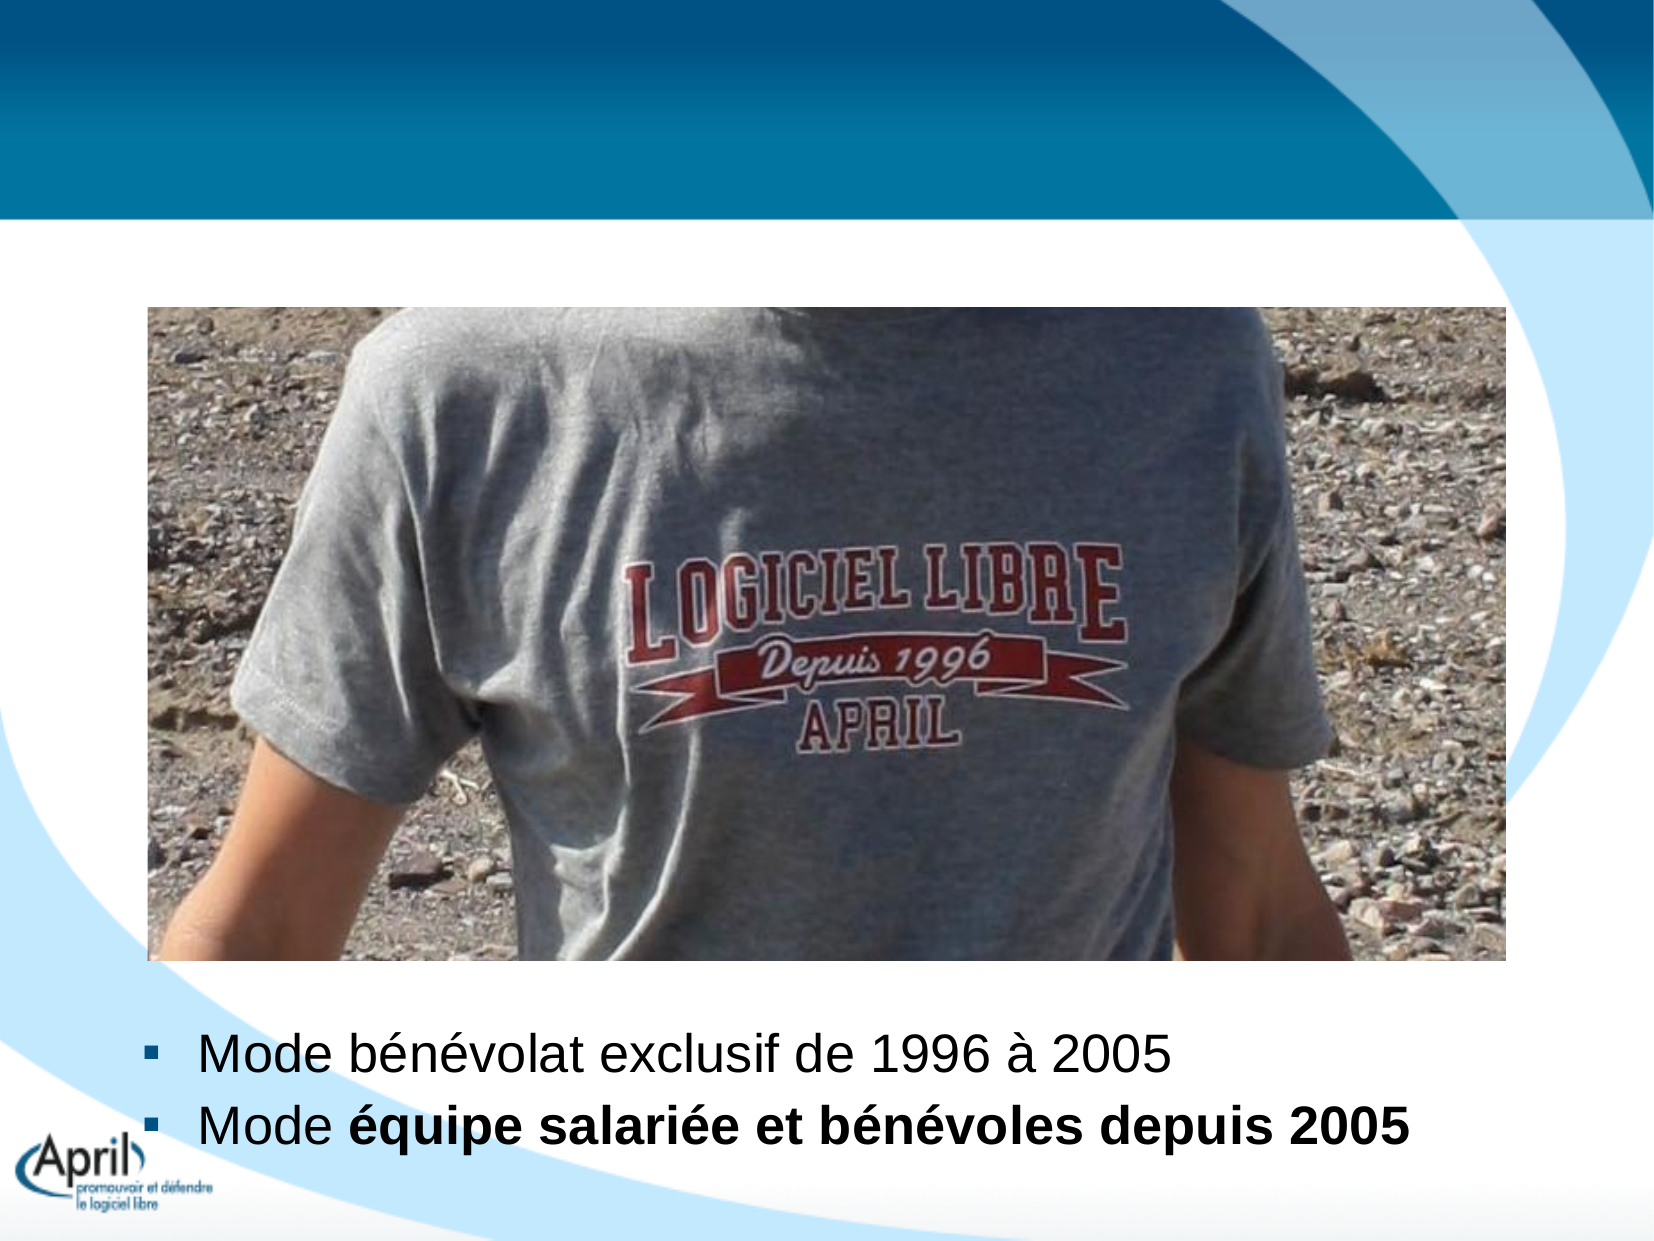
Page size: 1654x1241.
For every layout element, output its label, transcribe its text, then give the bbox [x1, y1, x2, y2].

text_box Mode bénévolat exclusif de 1996 à 2005 Mode équipe salariée et bénévoles depuis 2005 [112, 1015, 1542, 1151]
picture [0, 0, 1654, 1241]
